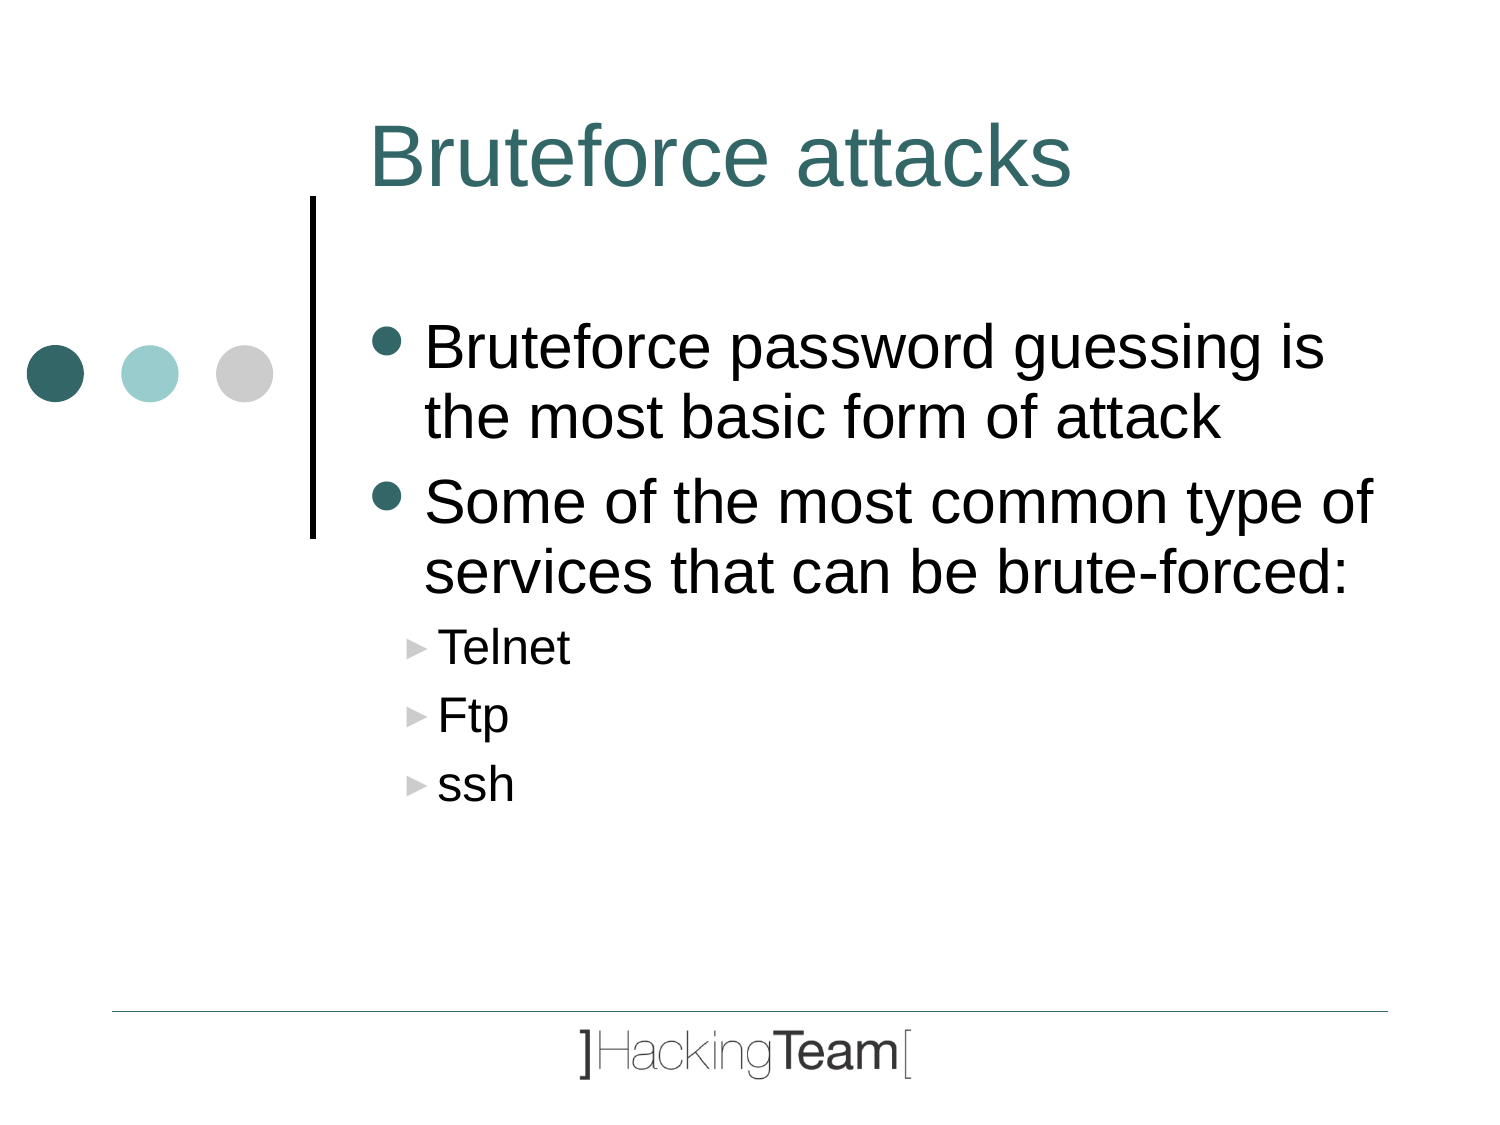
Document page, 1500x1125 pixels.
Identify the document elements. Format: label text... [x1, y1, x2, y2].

list Bruteforce password guessing is the most basic form of attack Some of the most common type of services that can be brute-forced: Telnet Ftp ssh [249, 312, 1401, 1041]
title Bruteforce attacks [249, 38, 1401, 275]
picture [574, 1041, 916, 1084]
